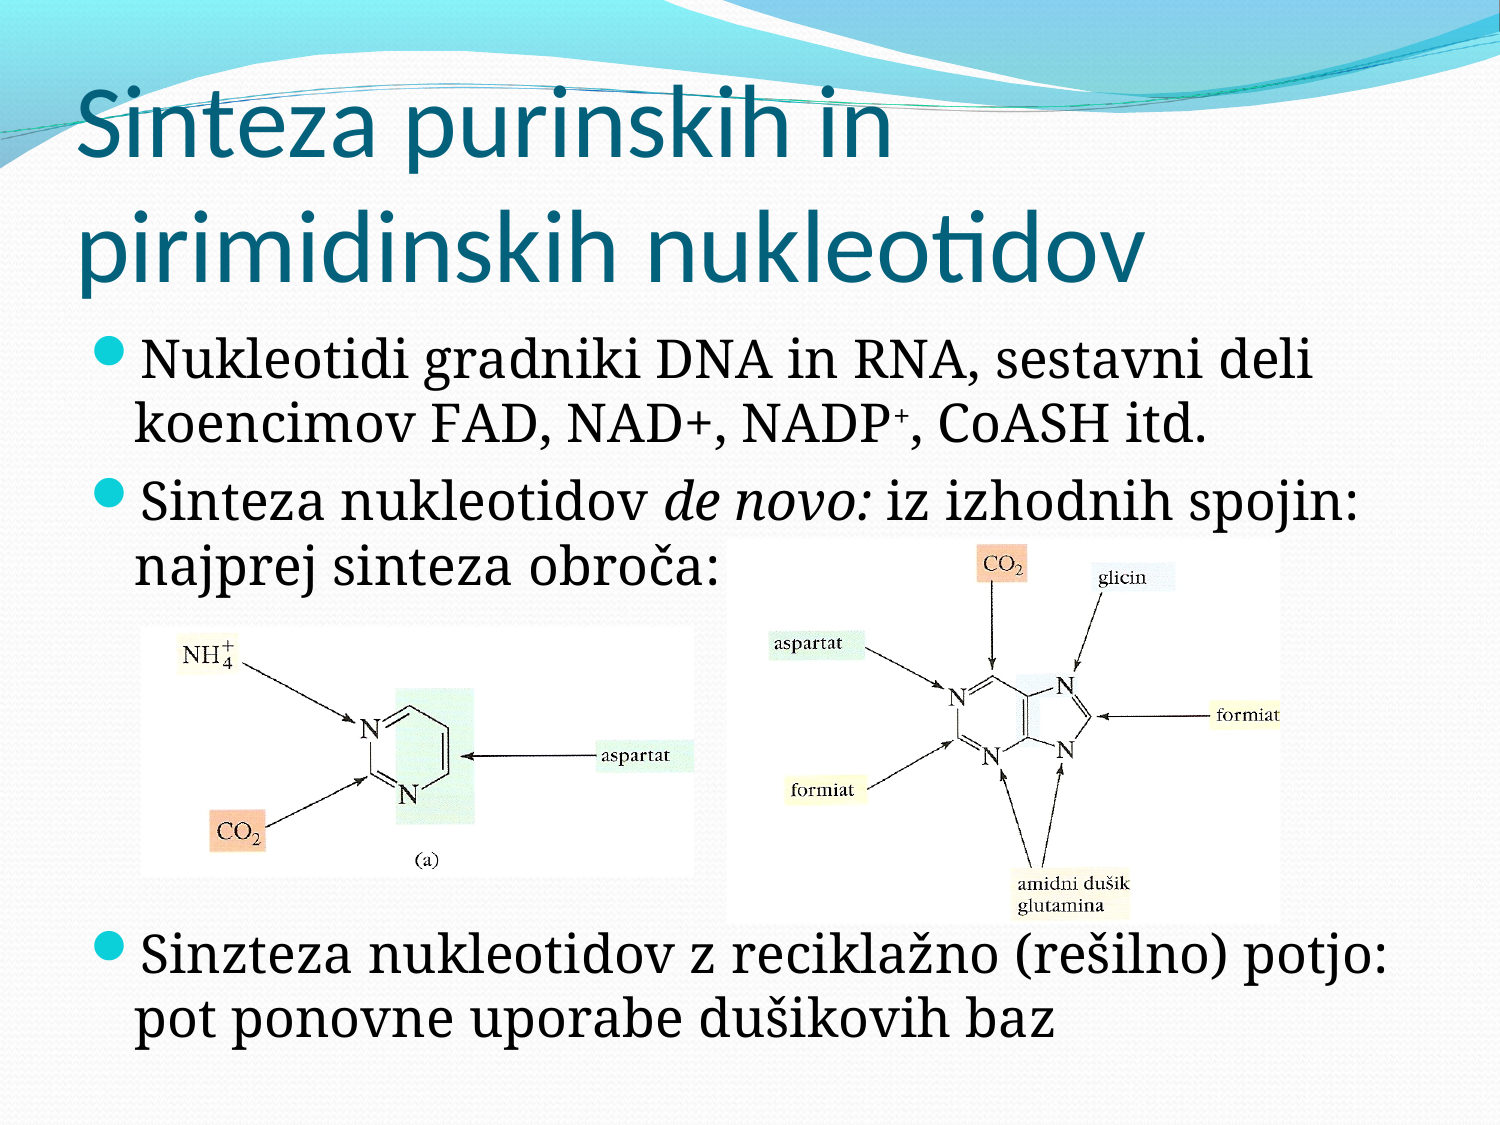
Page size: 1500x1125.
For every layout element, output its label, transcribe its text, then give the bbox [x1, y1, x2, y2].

title Sinteza purinskih in pirimidinskih nukleotidov [75, 45, 1426, 304]
list Nukleotidi gradniki DNA in RNA, sestavni deli koencimov FAD, NAD+, NADP+, CoASH itd. Sinteza nukleotidov de novo: iz izhodnih spojin: najprej sinteza obroča: Sinzteza nukleotidov z reciklažno (rešilno) potjo: pot ponovne uporabe dušikovih baz [75, 317, 1426, 1064]
picture [0, 0, 1500, 1125]
